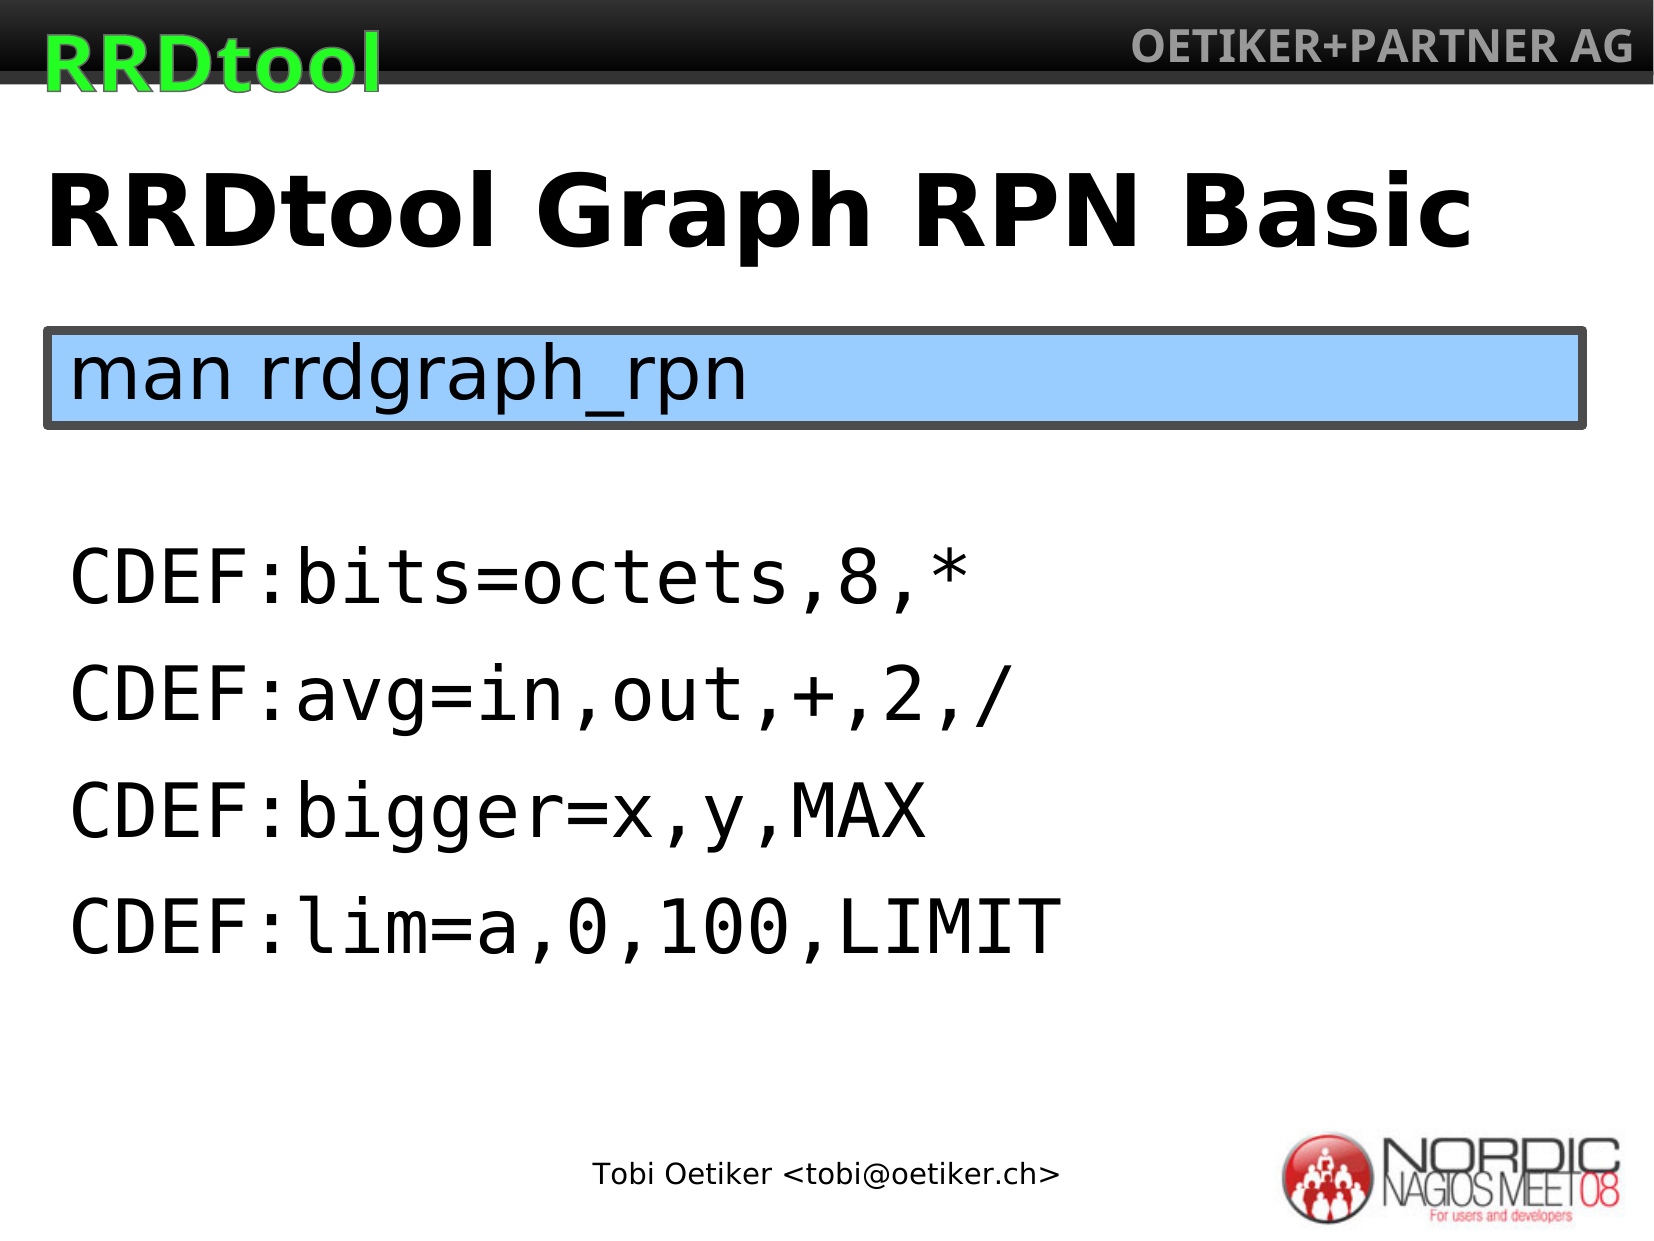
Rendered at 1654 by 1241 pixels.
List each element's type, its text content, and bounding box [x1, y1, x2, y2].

title RRDtool Graph RPN Basic [43, 137, 1582, 287]
picture [1262, 1116, 1654, 1241]
text_box [1571, 330, 1583, 426]
list man rrdgraph_rpn CDEF:bits=octets,8,* CDEF:avg=in,out,+,2,/ CDEF:bigger=x,y,MAX CDEF:lim=a,0,100,LIMIT [50, 329, 1571, 1099]
